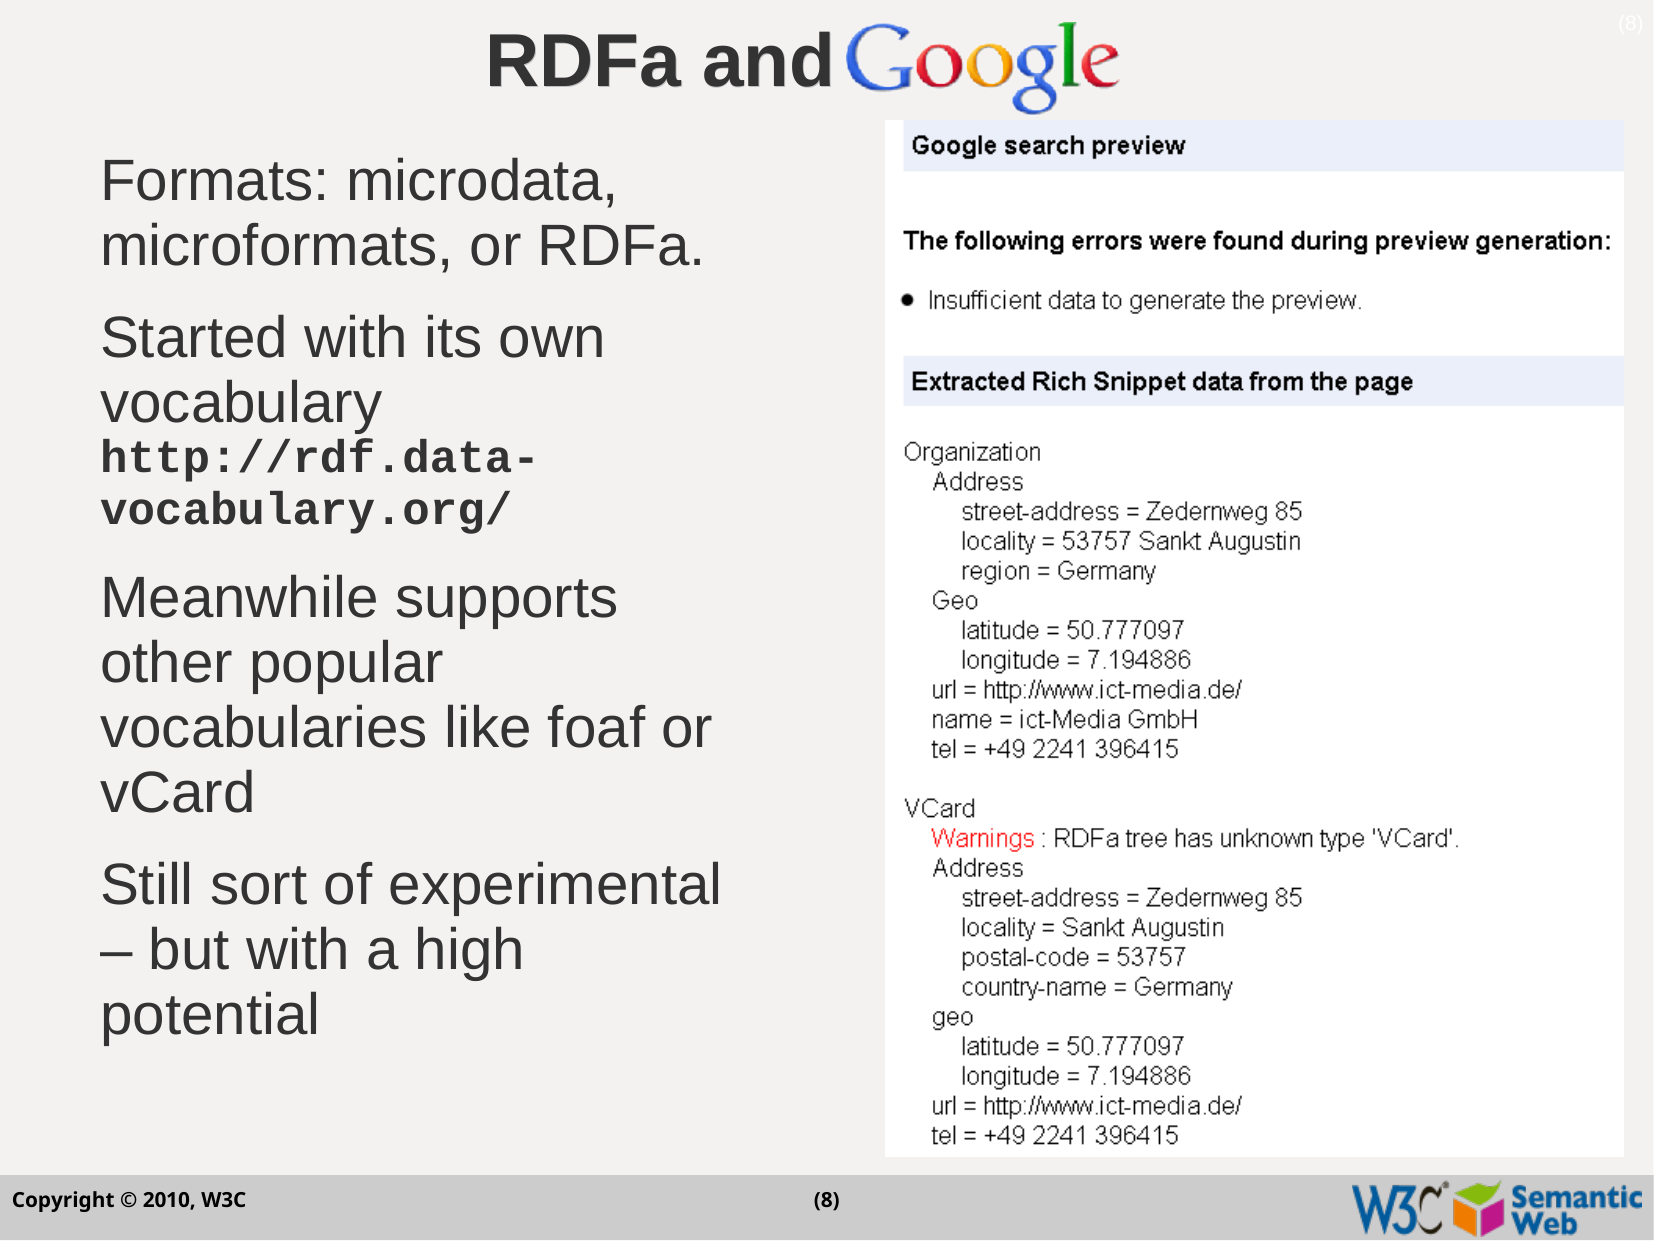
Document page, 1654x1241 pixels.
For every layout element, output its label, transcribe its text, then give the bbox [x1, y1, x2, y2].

picture [885, 120, 1624, 1157]
picture [846, 22, 1124, 118]
title RDFa and [0, 0, 1654, 119]
picture [1352, 1178, 1642, 1237]
list Formats: microdata, microformats, or RDFa. Started with its own vocabulary http://rdf.data-vocabulary.org/ Meanwhile supports other popular vocabularies like foaf or vCard Still sort of experimental – but with a high potential [29, 147, 756, 1134]
